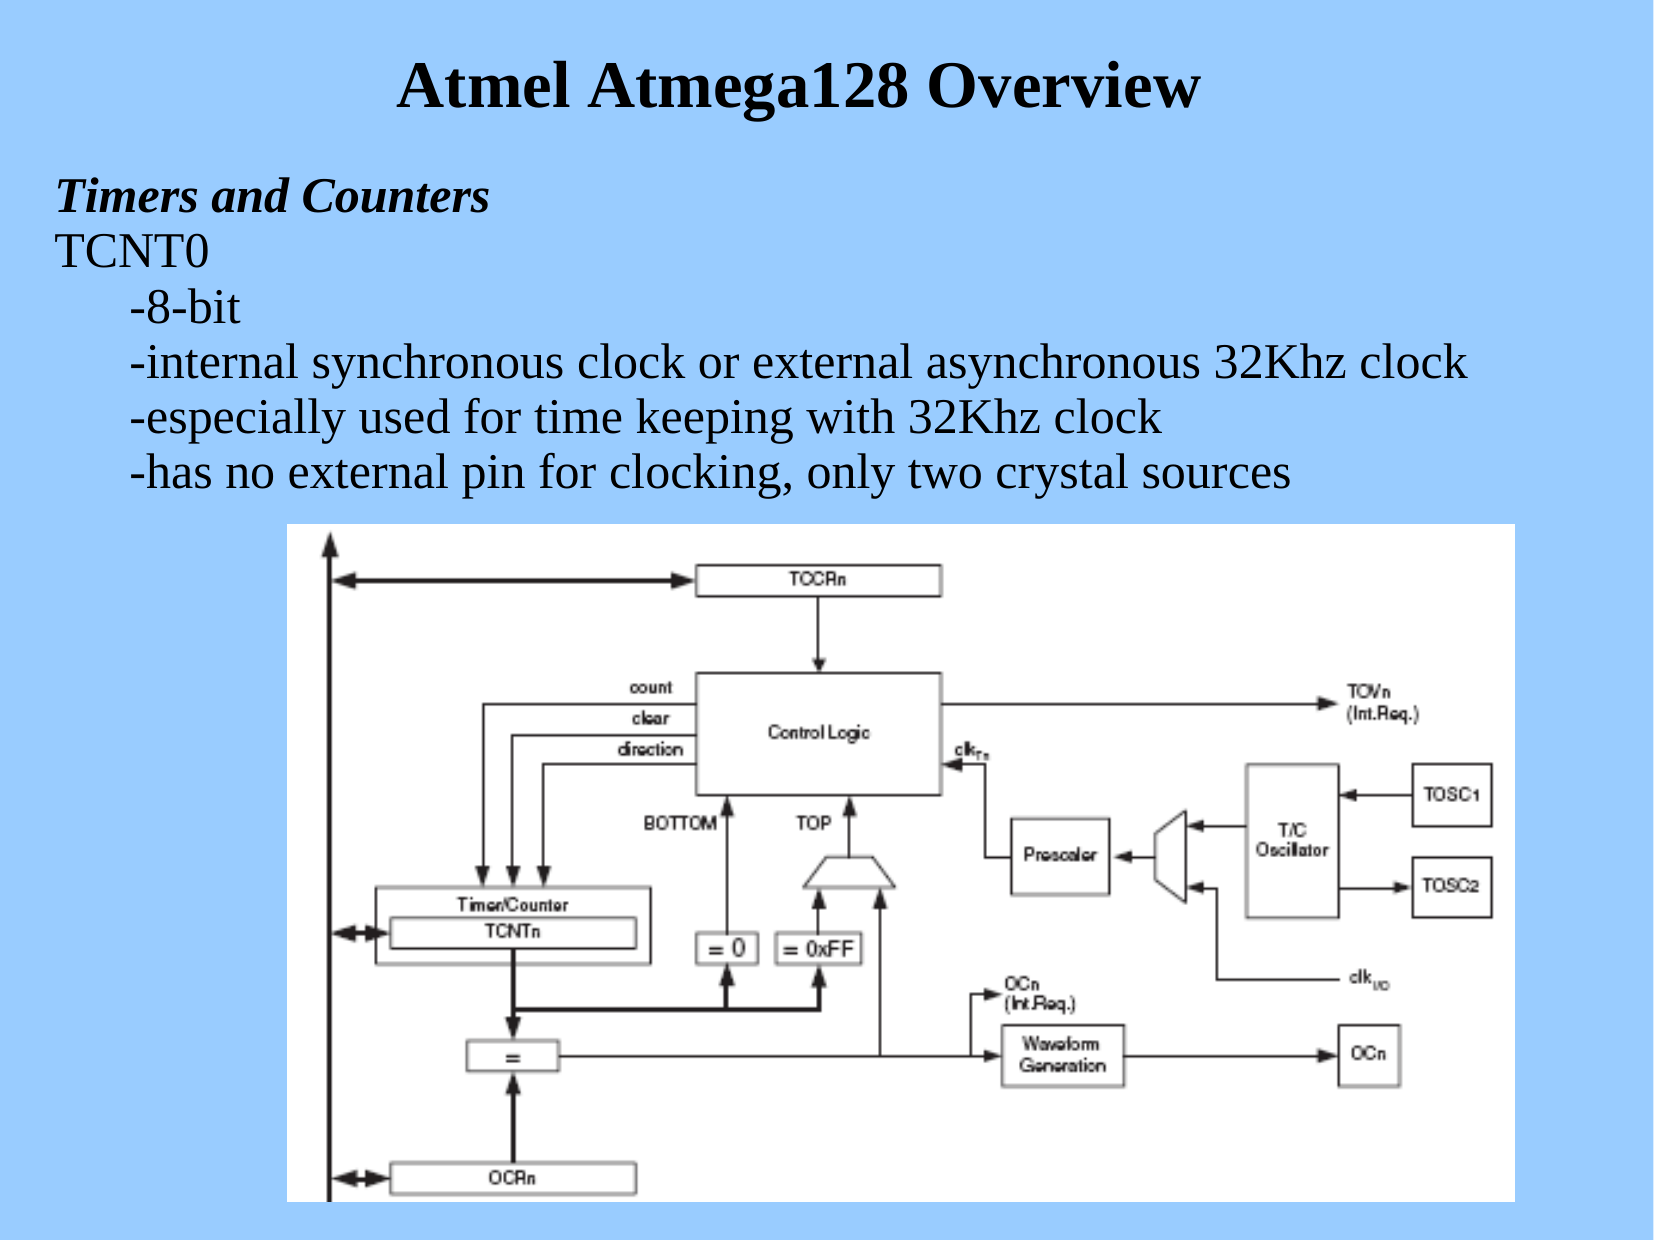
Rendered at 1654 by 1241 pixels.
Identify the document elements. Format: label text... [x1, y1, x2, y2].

text_box Timers and Counters TCNT0 -8-bit -internal synchronous clock or external asynchronous 32Khz clock -especially used for time keeping with 32Khz clock -has no external pin for clocking, only two crystal sources [54, 168, 1587, 1123]
picture [287, 524, 1515, 1202]
text_box Atmel Atmega128 Overview [318, 48, 1281, 123]
